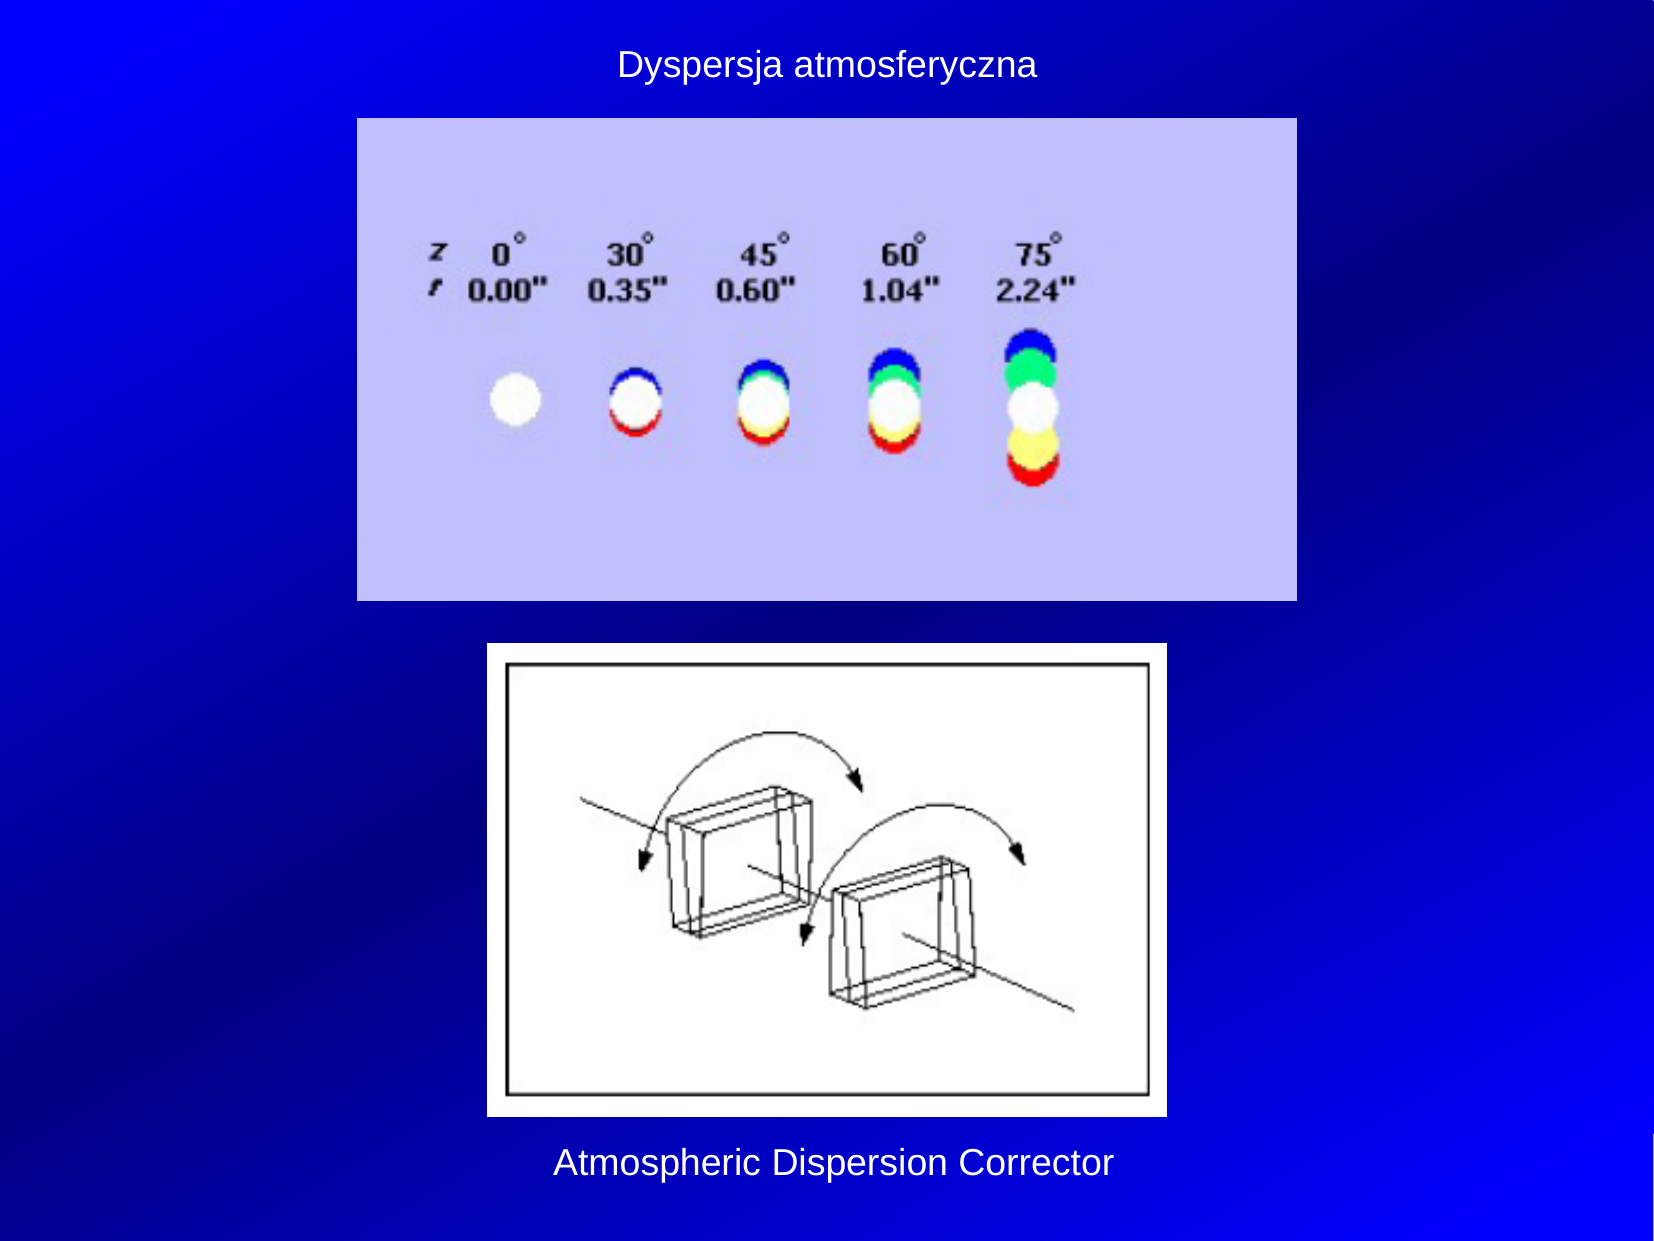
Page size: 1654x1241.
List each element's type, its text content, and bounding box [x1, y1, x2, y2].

text_box Dyspersja atmosferyczna [602, 35, 1053, 93]
picture [487, 643, 1167, 1117]
text_box Atmospheric Dispersion Corrector [538, 1133, 1130, 1191]
picture [357, 118, 1297, 601]
